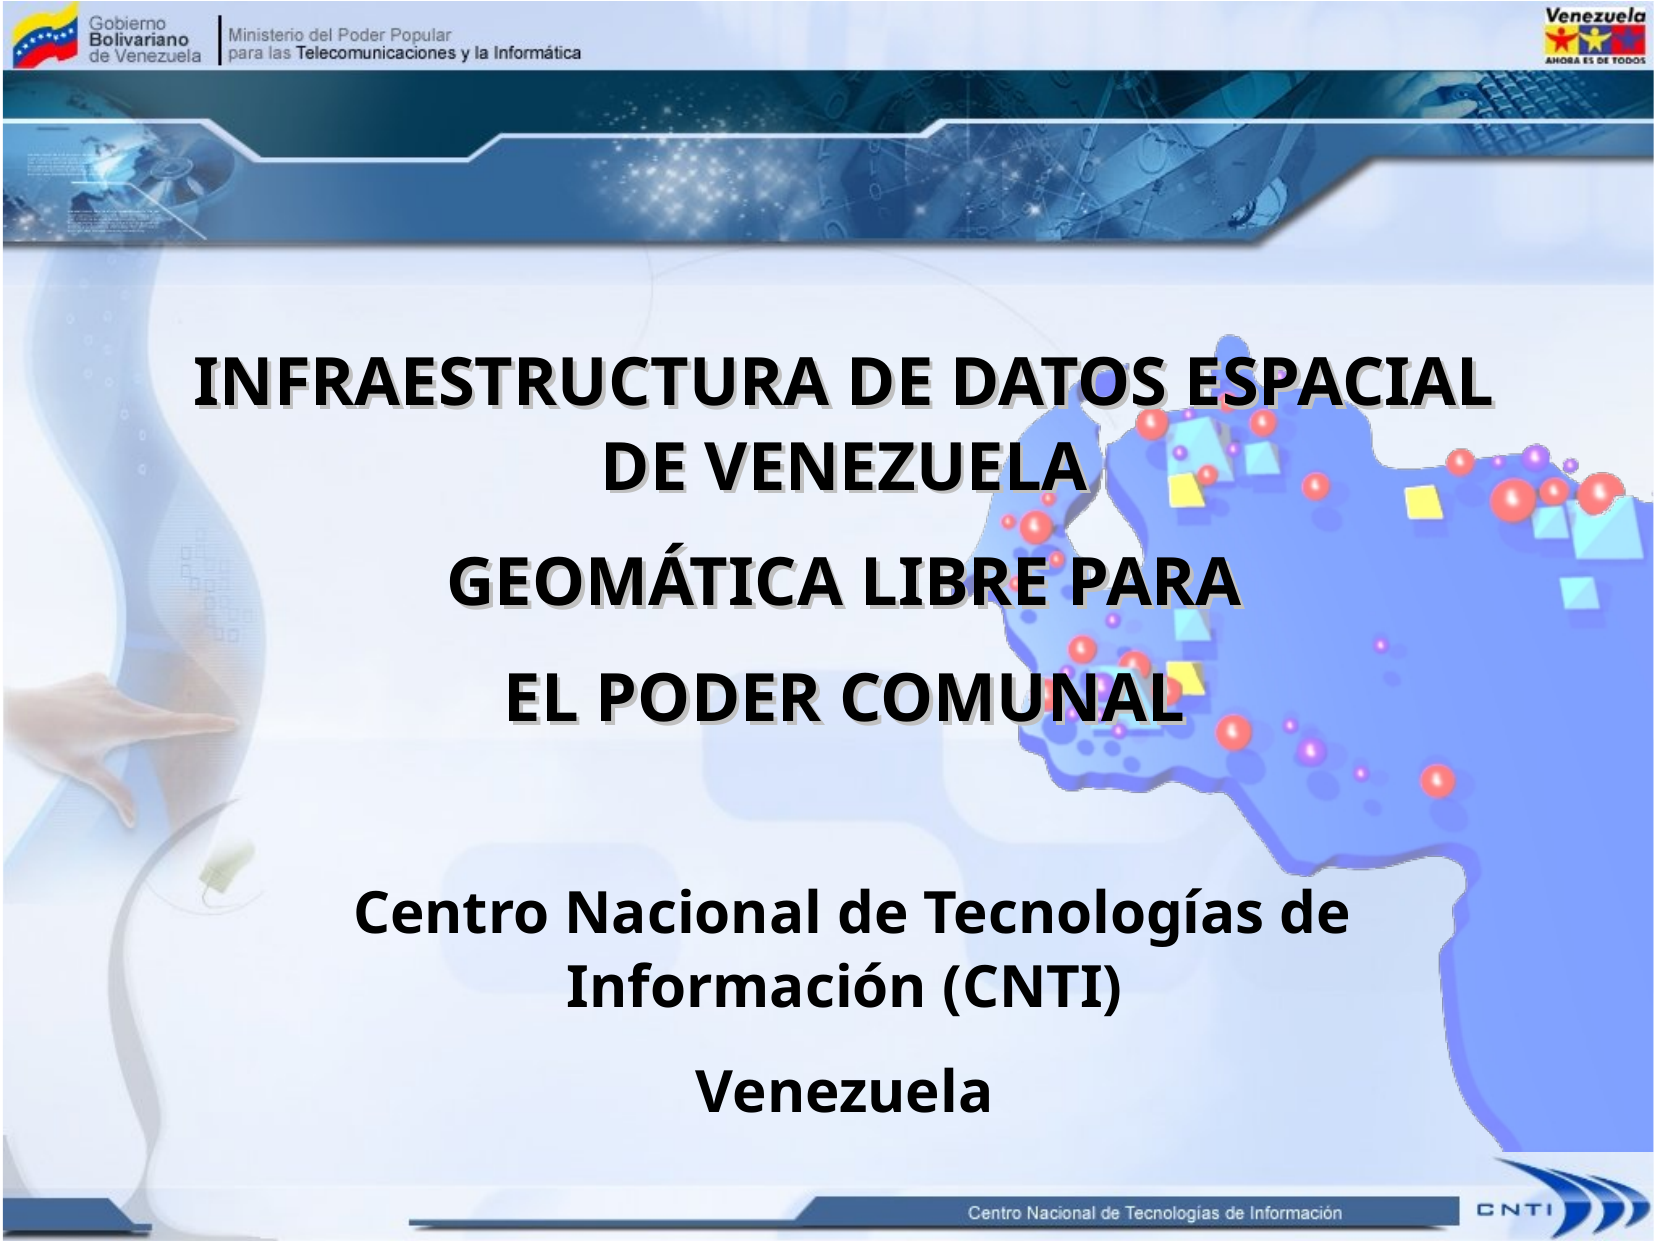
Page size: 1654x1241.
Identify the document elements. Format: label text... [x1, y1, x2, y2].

text_box INFRAESTRUCTURA DE DATOS ESPACIAL DE VENEZUELA GEOMÁTICA LIBRE PARA EL PODER COMUNAL Centro Nacional de Tecnologías de Información (CNTI) Venezuela [177, 330, 1513, 1135]
picture [2, 1, 1654, 1241]
